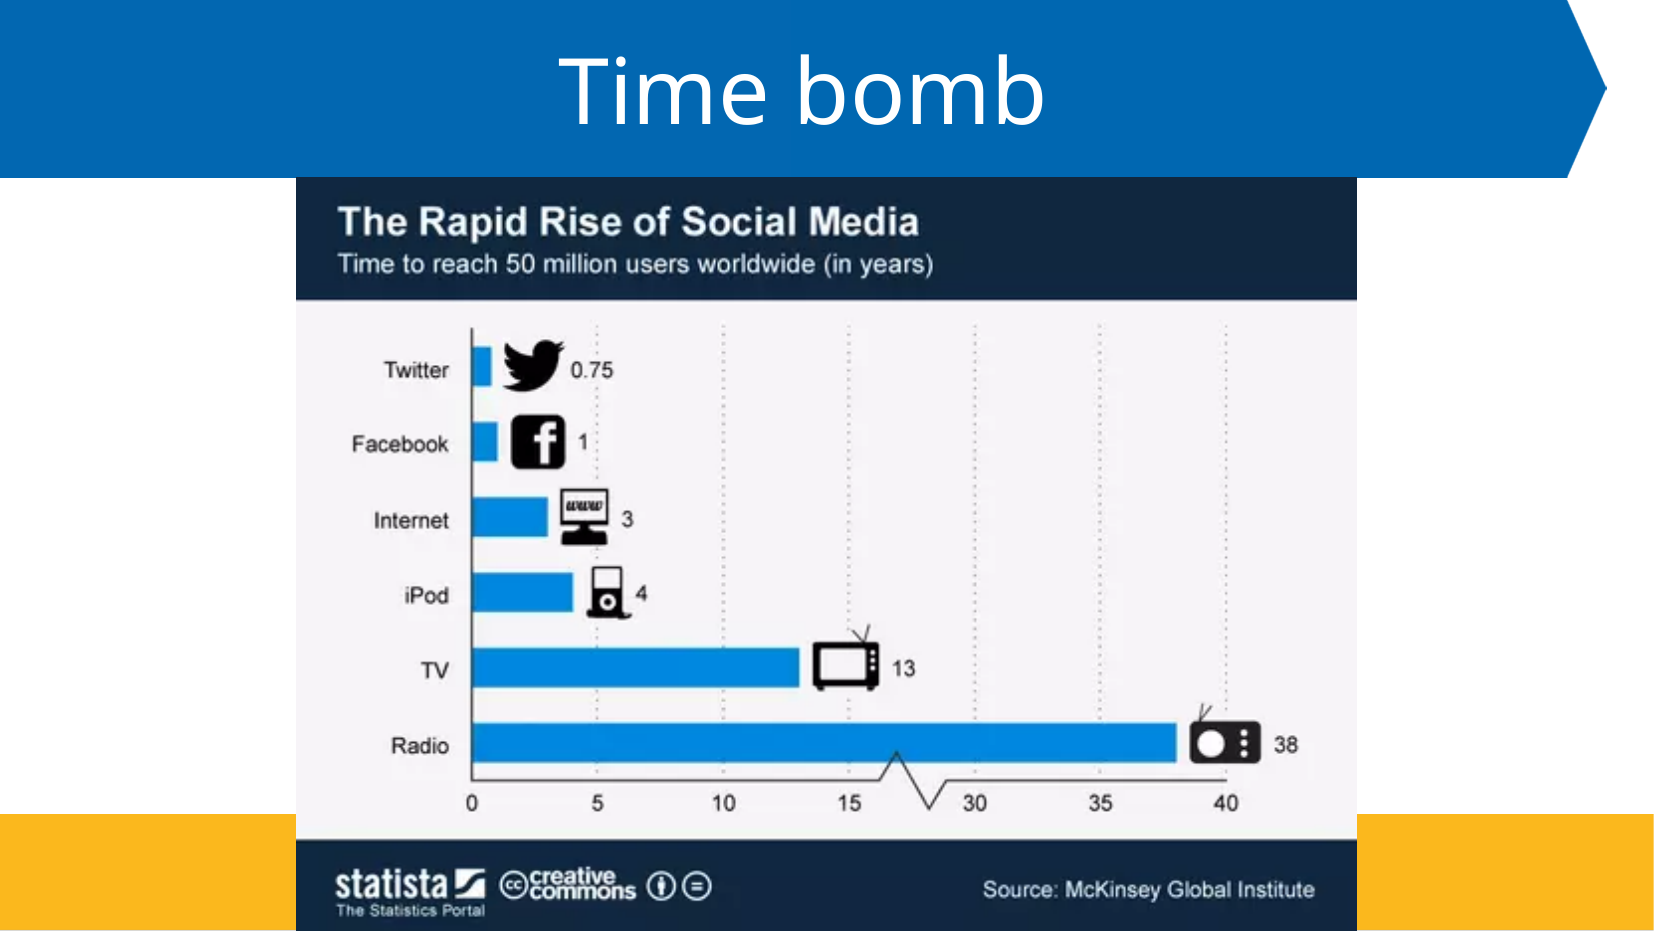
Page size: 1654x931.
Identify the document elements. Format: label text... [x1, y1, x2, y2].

picture [0, 0, 1654, 931]
title Time bomb [59, 23, 1548, 154]
